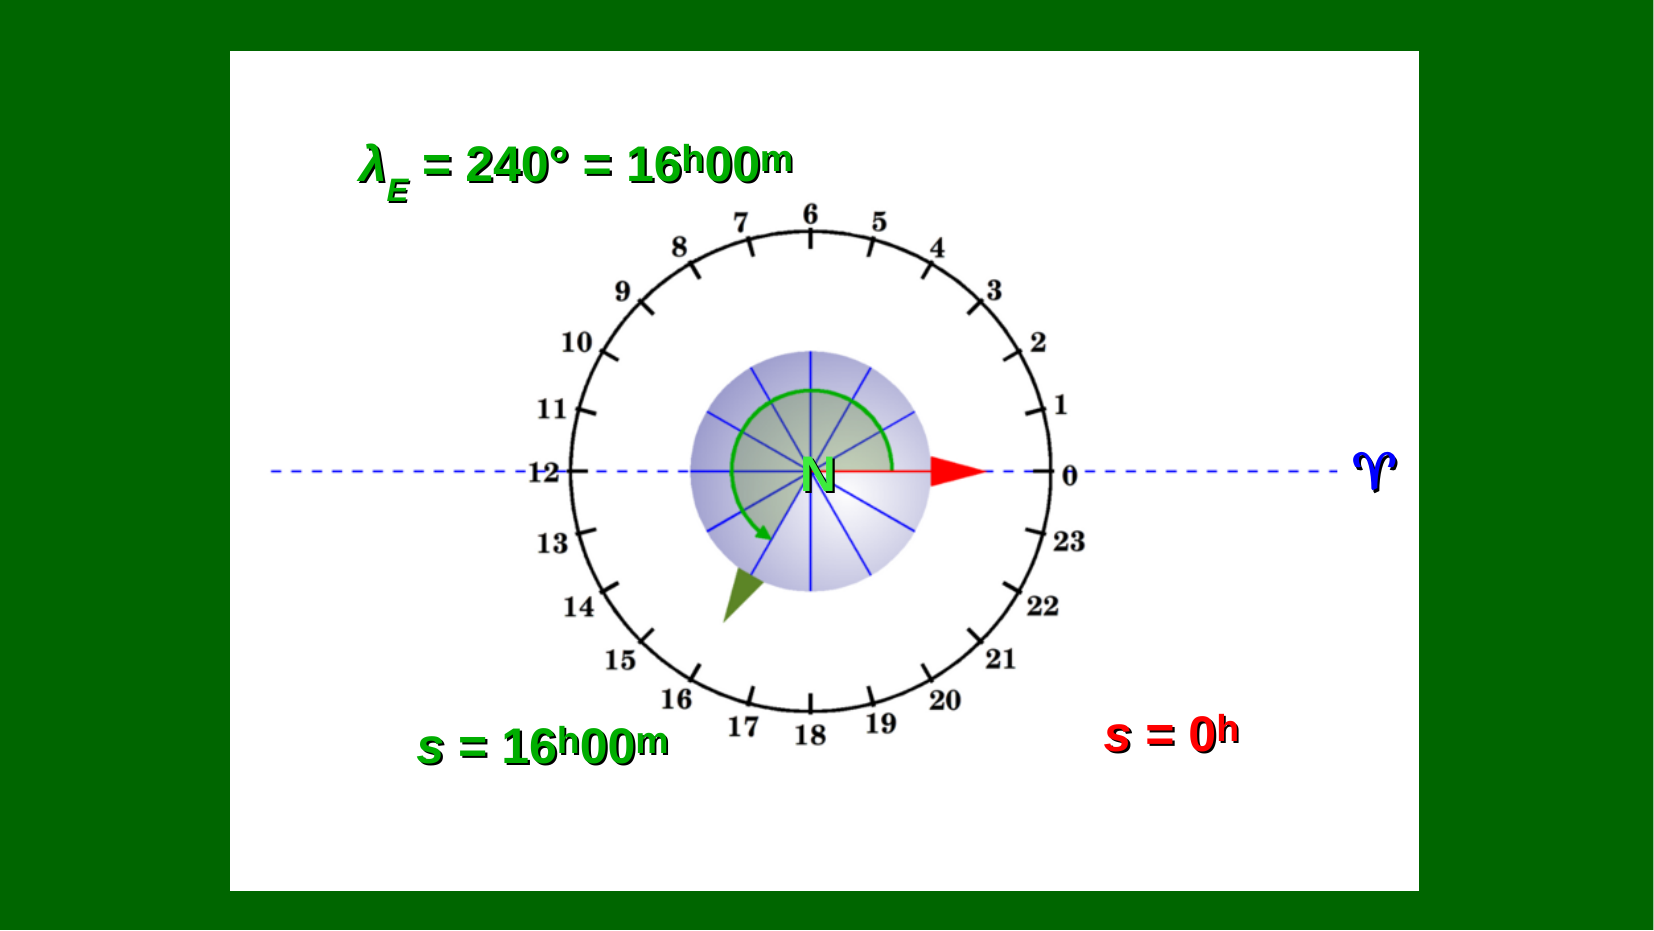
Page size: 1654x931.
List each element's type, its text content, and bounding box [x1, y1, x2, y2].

text_box N [784, 438, 851, 510]
text_box s = 0h [1088, 699, 1255, 770]
picture [230, 51, 1419, 892]
text_box λE = 240° = 16h00m [344, 129, 809, 216]
text_box ♈ [1337, 431, 1412, 509]
text_box s = 16h00m [401, 710, 684, 782]
